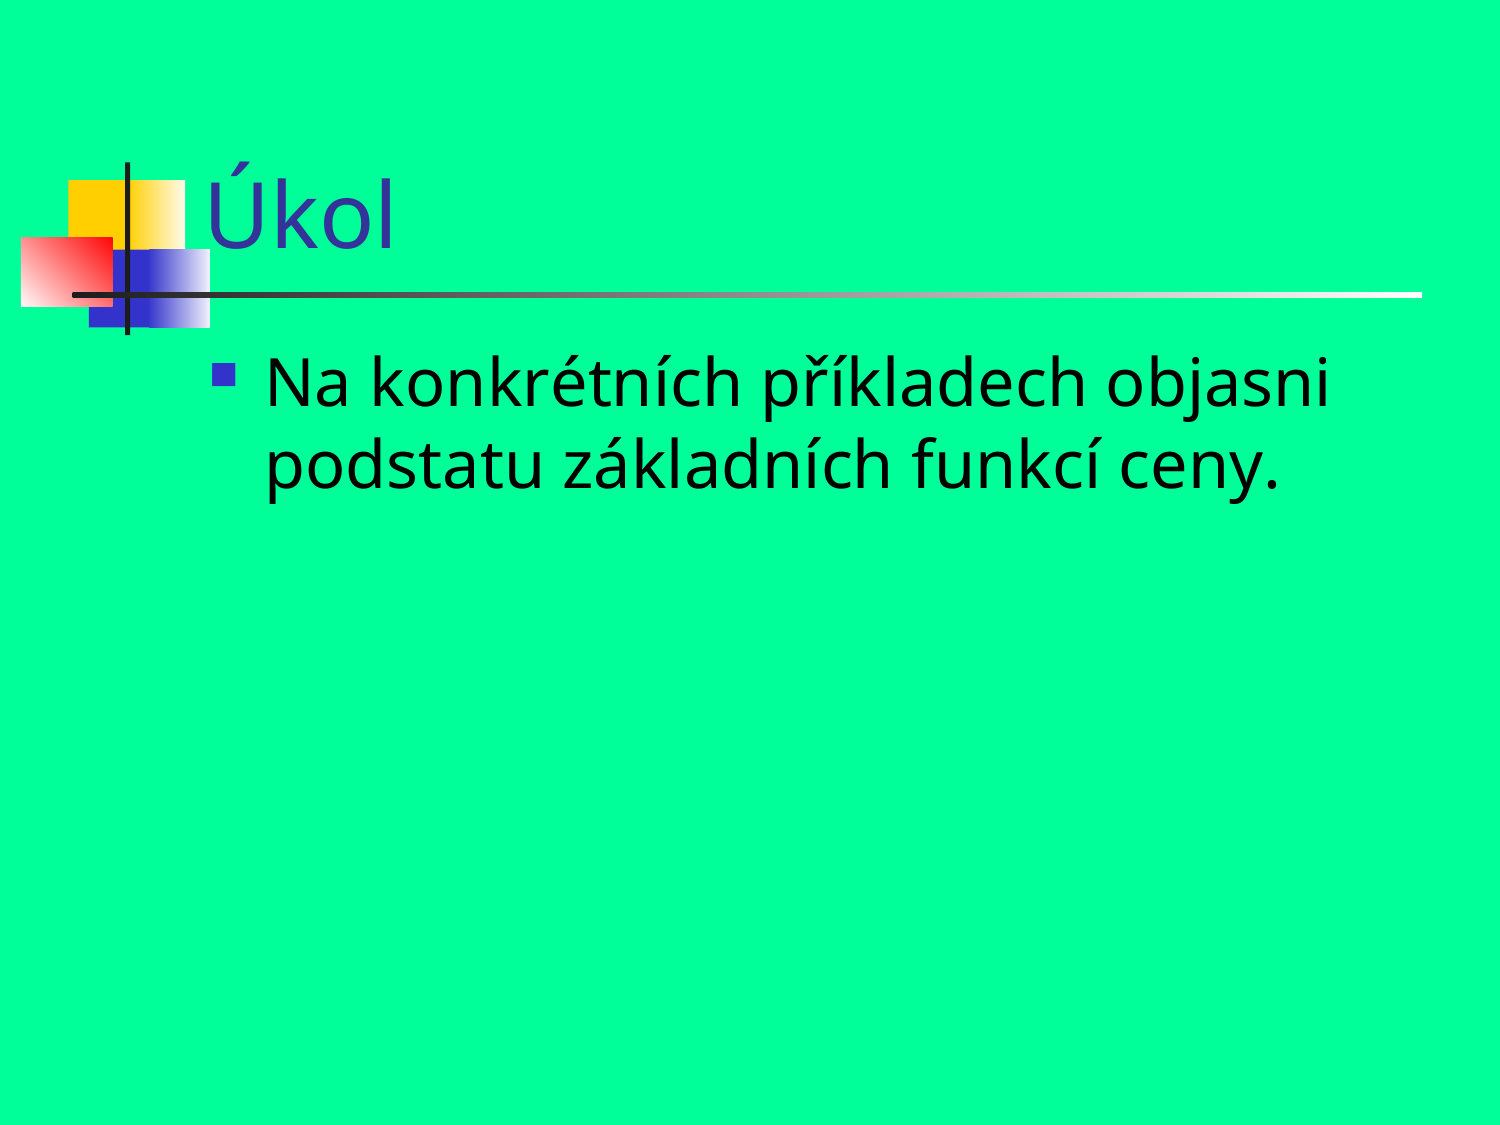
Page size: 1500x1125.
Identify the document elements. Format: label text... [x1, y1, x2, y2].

title Úkol [188, 35, 1467, 276]
list Na konkrétních příkladech objasni podstatu základních funkcí ceny. [193, 331, 1469, 1032]
